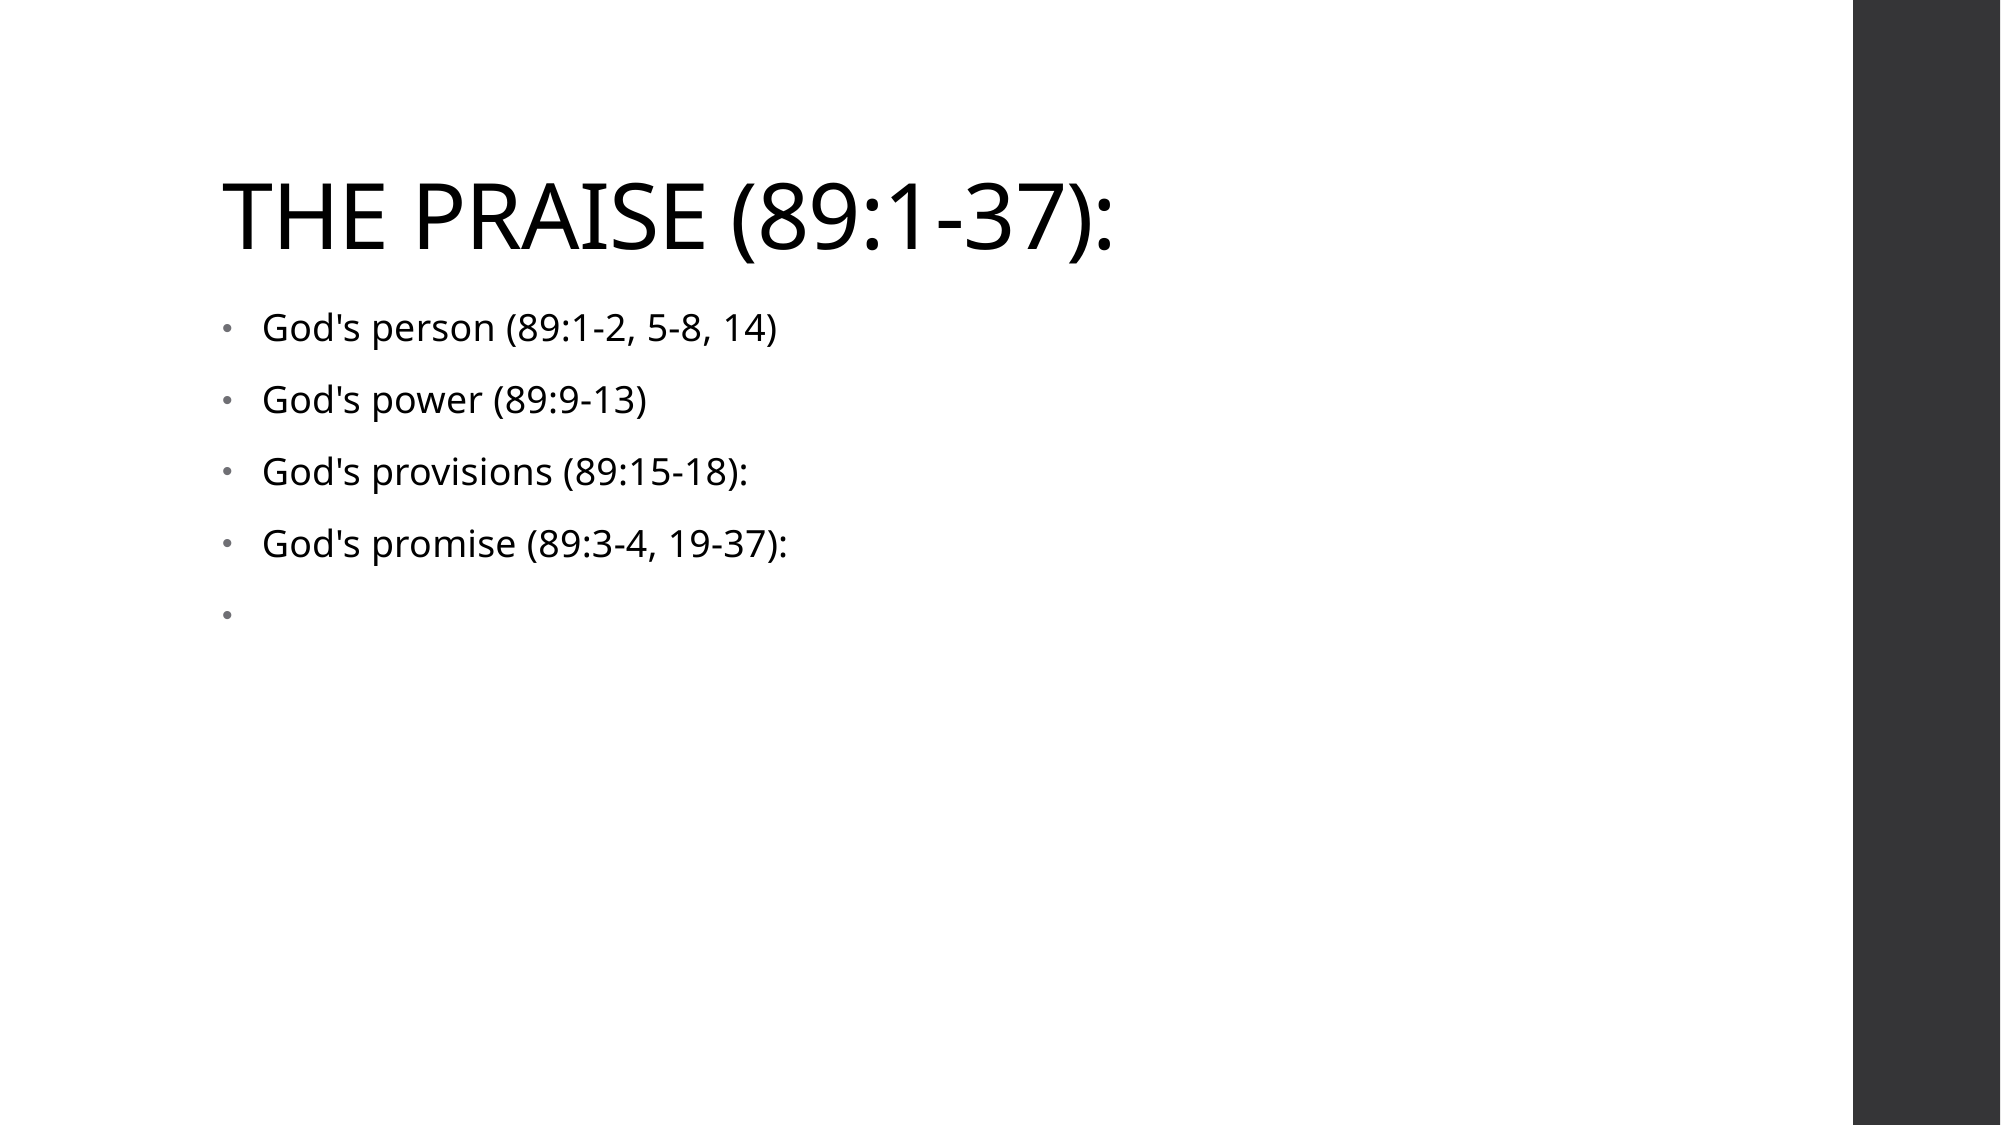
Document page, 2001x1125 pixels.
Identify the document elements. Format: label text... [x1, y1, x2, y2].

list God's person (89:1-2, 5-8, 14) God's power (89:9-13) God's provisions (89:15-18): God's promise (89:3-4, 19-37): [206, 299, 1617, 1014]
title THE PRAISE (89:1-37): [206, 60, 1797, 278]
